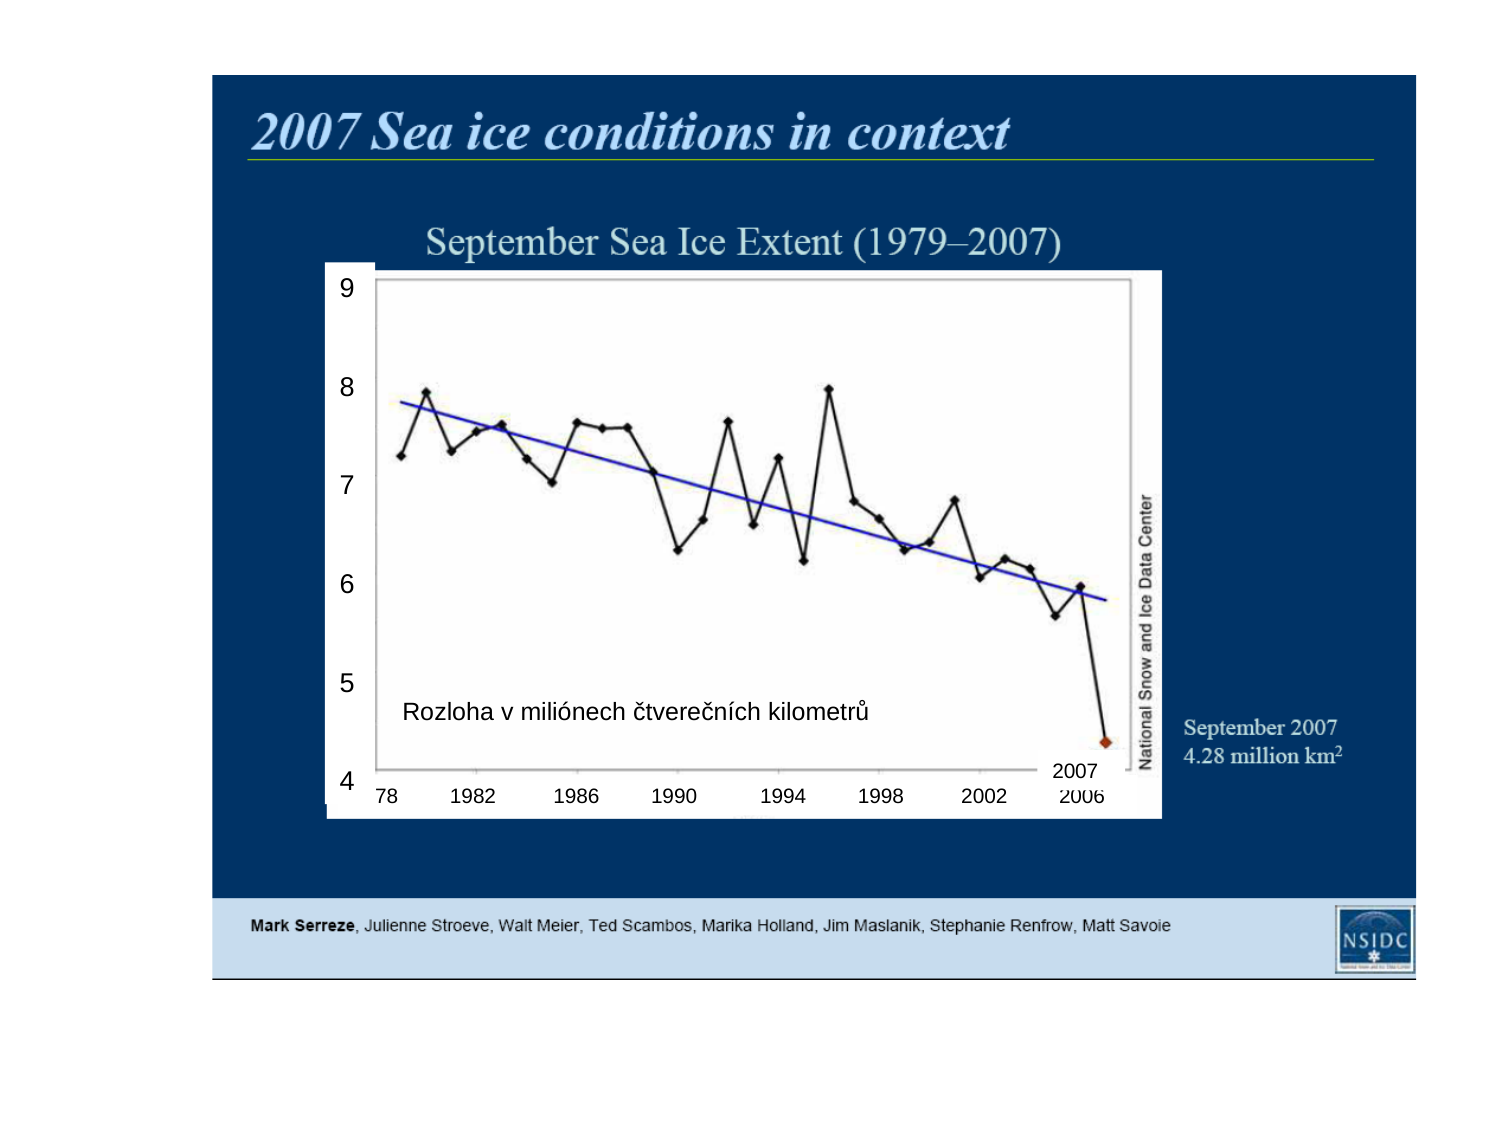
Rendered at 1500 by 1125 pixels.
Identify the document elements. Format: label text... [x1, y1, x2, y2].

text_box 1978 1982 1986 1990 1994 1998 2002 2006 [337, 774, 1138, 816]
text_box 9 8 7 6 5 4 [324, 262, 376, 805]
picture [212, 75, 1417, 980]
text_box 2007 [1037, 750, 1126, 791]
text_box Rozloha v miliónech čtverečních kilometrů [387, 687, 1026, 733]
